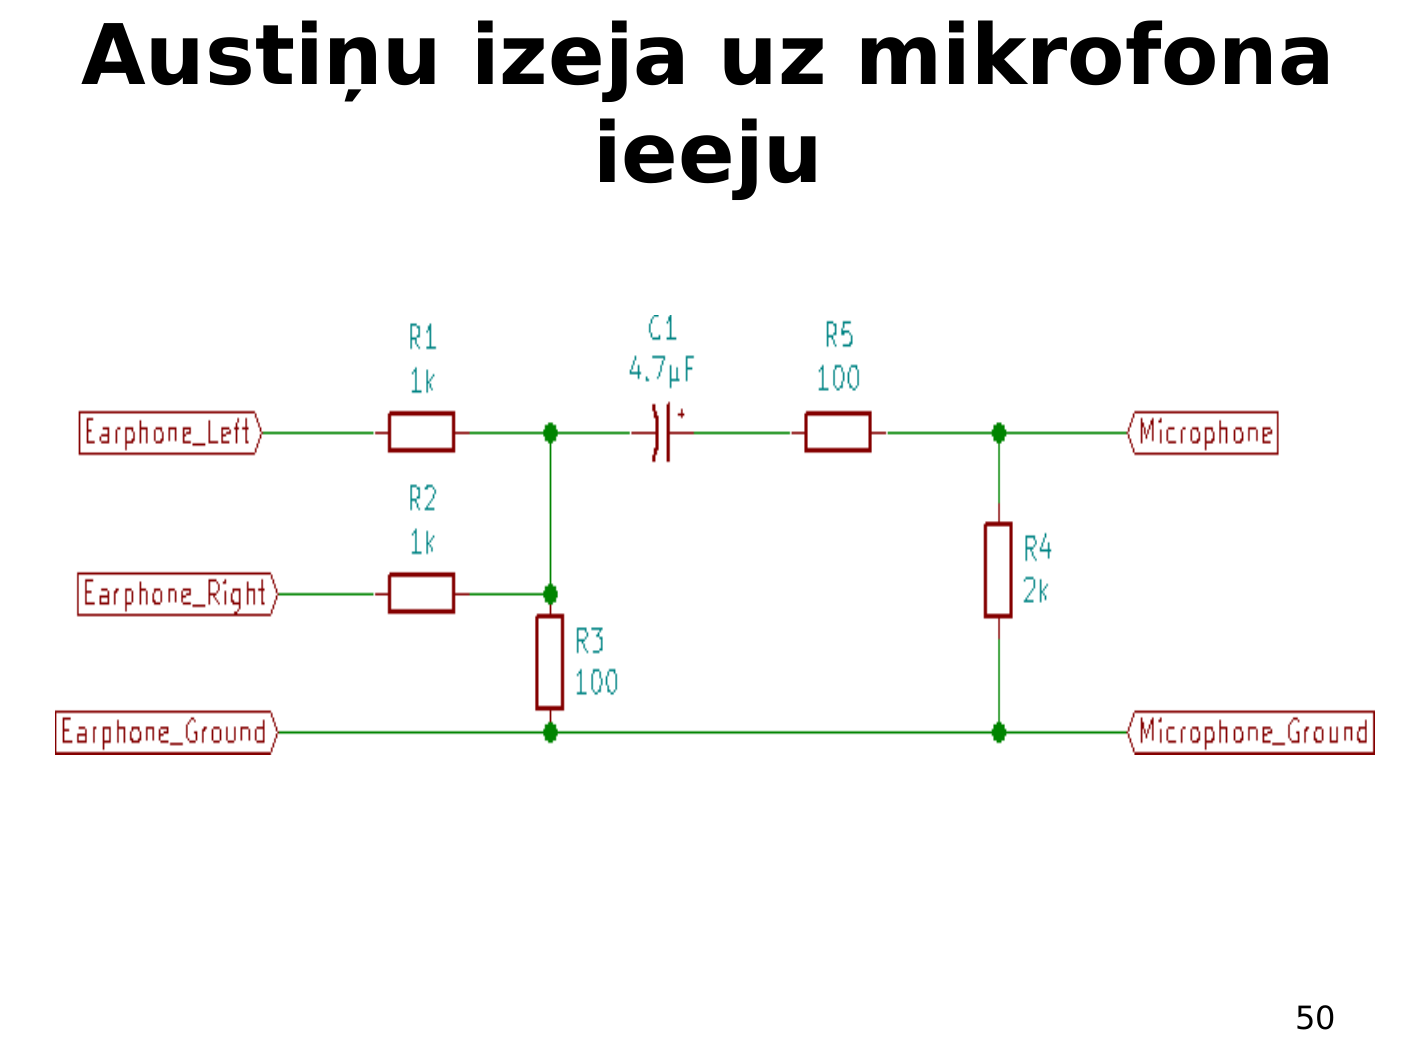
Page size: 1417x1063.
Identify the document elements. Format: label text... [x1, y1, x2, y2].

title Austiņu izeja uz mikrofona ieeju [70, 7, 1346, 203]
picture [55, 315, 1375, 755]
